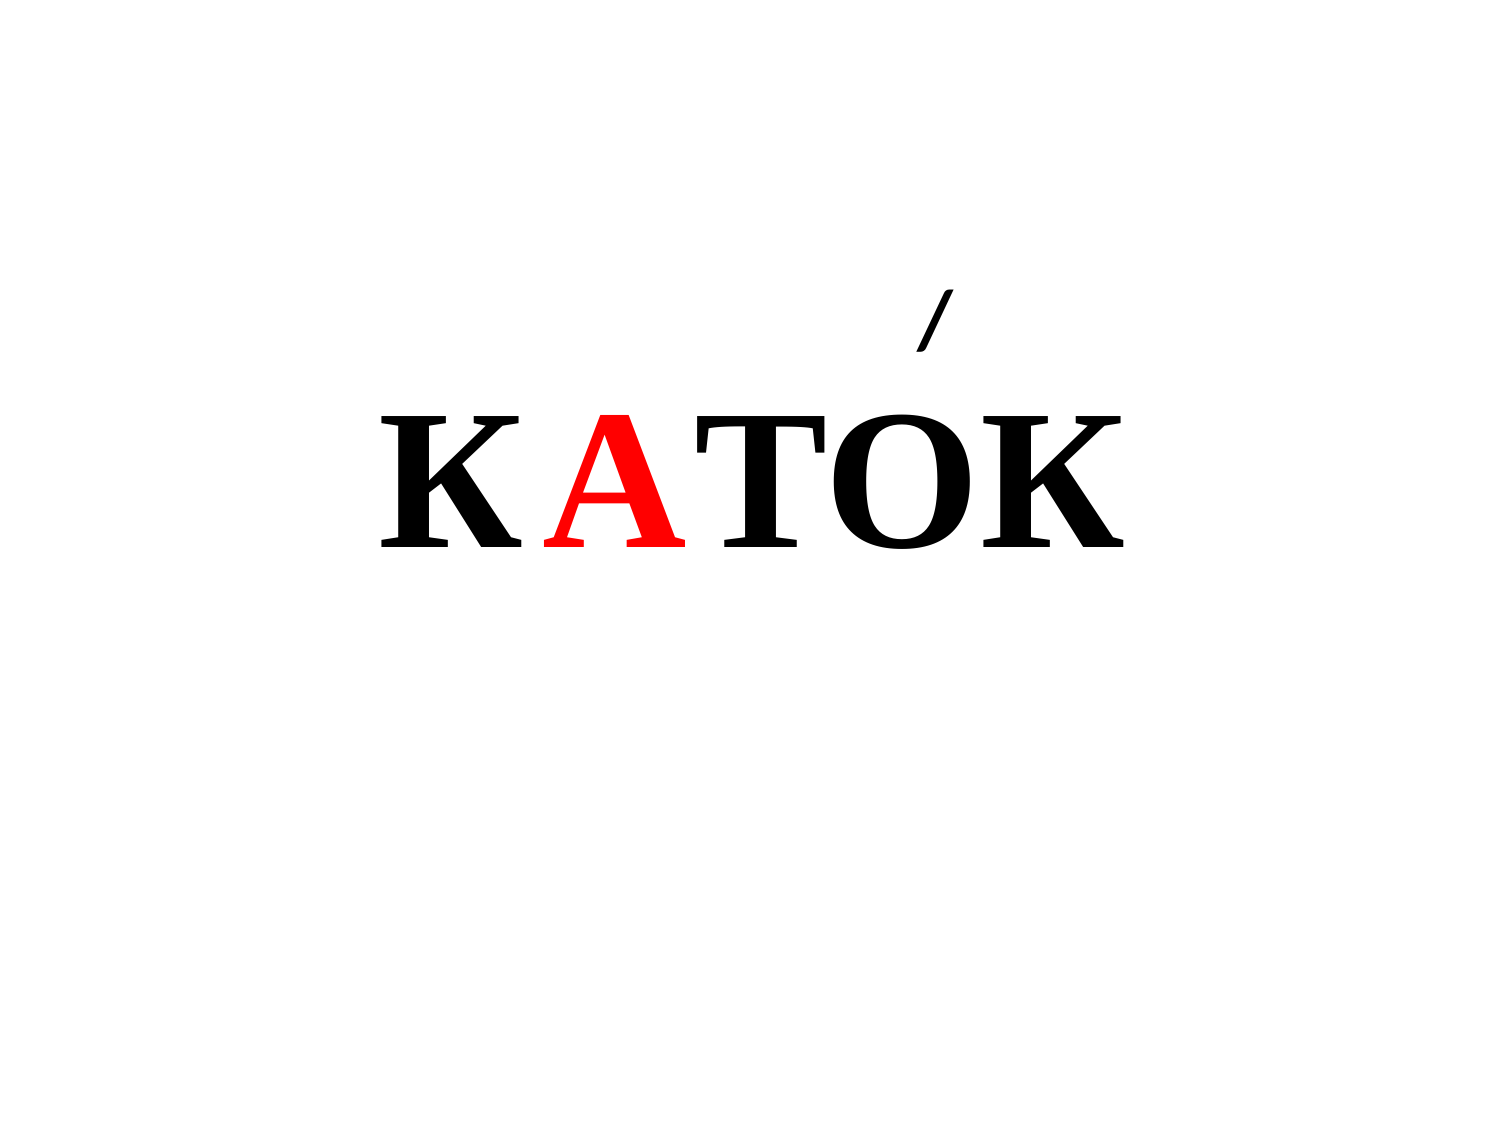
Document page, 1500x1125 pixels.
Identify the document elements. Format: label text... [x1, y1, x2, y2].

text_box / [902, 257, 1032, 373]
text_box А [583, 435, 626, 493]
text_box ТОК [679, 339, 1254, 595]
text_box К [363, 339, 527, 595]
text_box А [527, 339, 679, 595]
